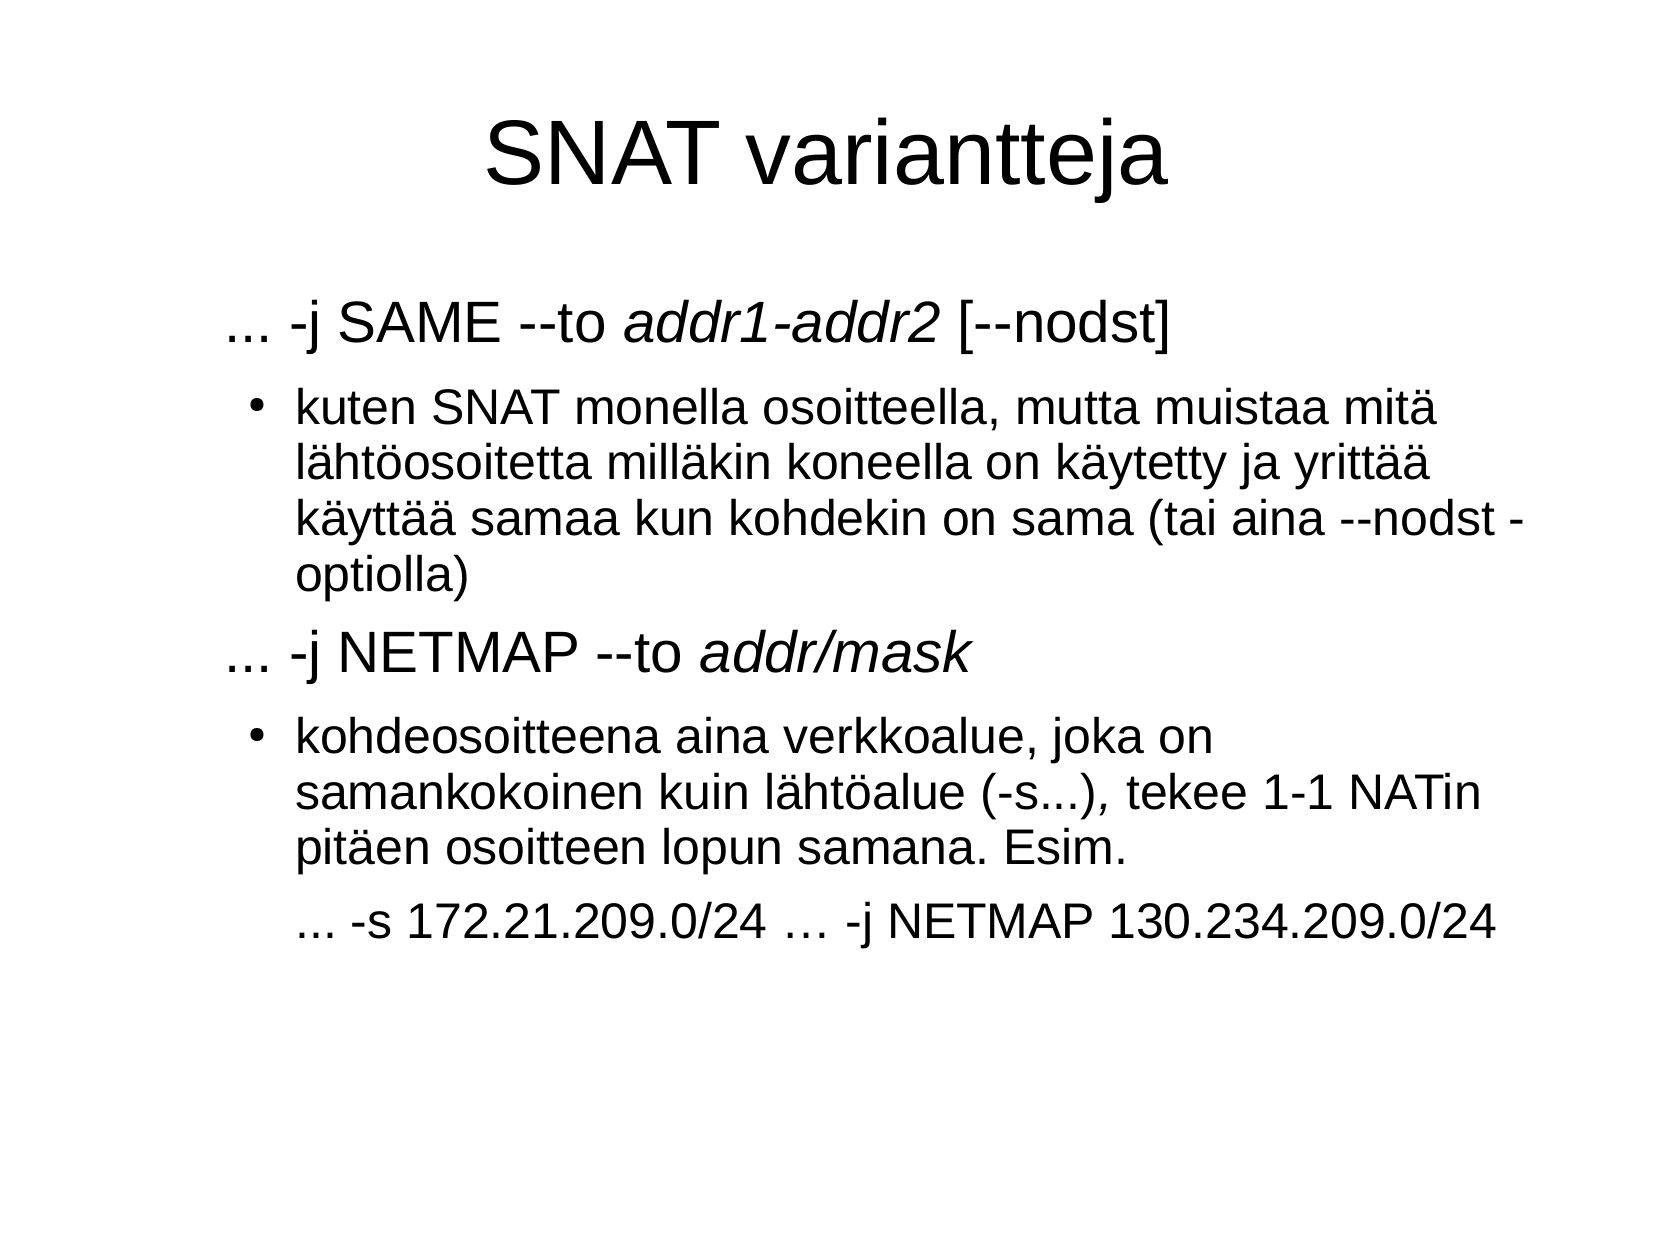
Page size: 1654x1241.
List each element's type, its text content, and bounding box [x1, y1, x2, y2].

list ... -j SAME --to addr1-addr2 [--nodst] kuten SNAT monella osoitteella, mutta muistaa mitä lähtöosoitetta milläkin koneella on käytetty ja yrittää käyttää samaa kun kohdekin on sama (tai aina --nodst -optiolla) ... -j NETMAP --to addr/mask kohdeosoitteena aina verkkoalue, joka on samankokoinen kuin lähtöalue (-s...), tekee 1-1 NATin pitäen osoitteen lopun samana. Esim. ... -s 172.21.209.0/24 … -j NETMAP 130.234.209.0/24 [82, 290, 1571, 1010]
title SNAT variantteja [82, 49, 1571, 257]
